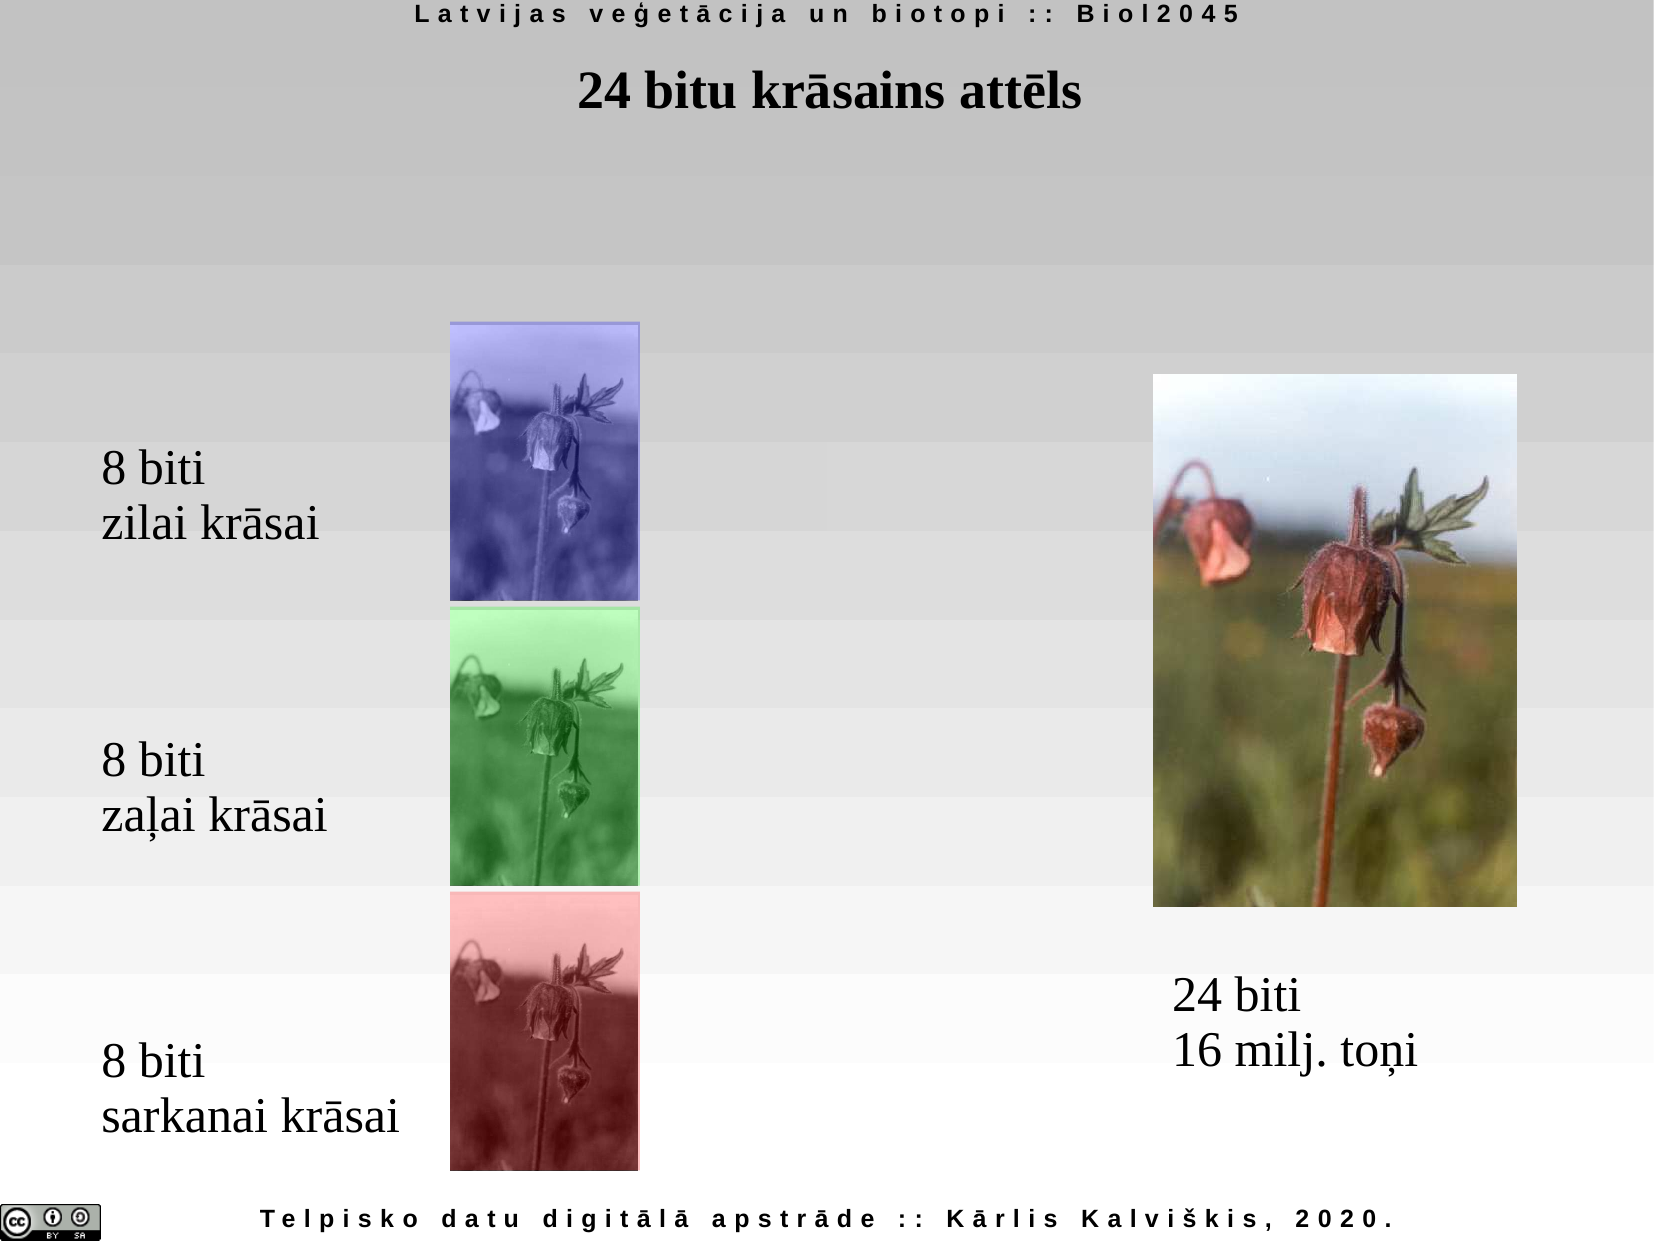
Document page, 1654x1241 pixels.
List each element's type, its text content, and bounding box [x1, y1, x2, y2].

text_box [450, 321, 640, 601]
text_box 8 biti zaļai krāsai [101, 732, 329, 843]
title 24 bitu krāsains attēls [34, 61, 1626, 296]
text_box 8 biti zilai krāsai [101, 439, 321, 551]
text_box [450, 606, 640, 886]
text_box [450, 891, 640, 1171]
text_box 24 biti 16 milj. toņi [1172, 966, 1419, 1078]
picture [0, 0, 1654, 1241]
text_box 8 biti sarkanai krāsai [101, 1033, 401, 1144]
